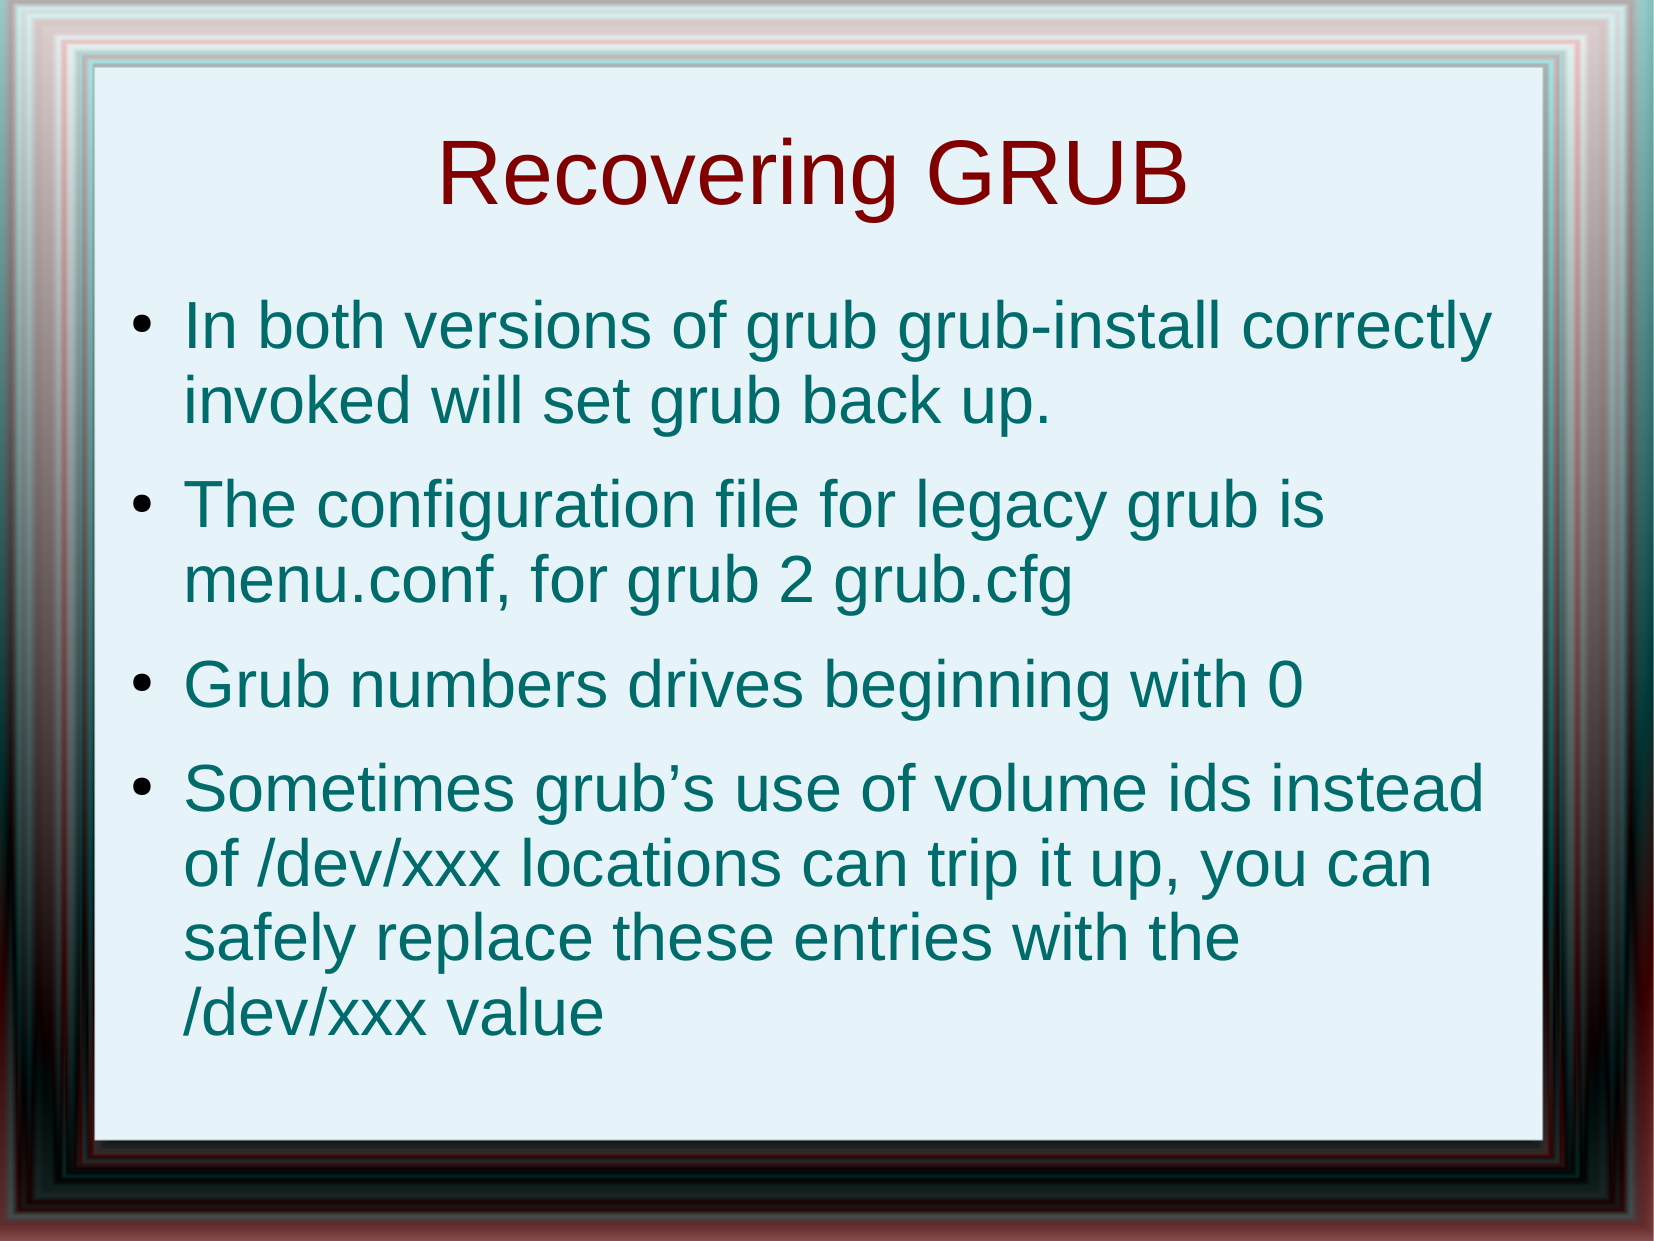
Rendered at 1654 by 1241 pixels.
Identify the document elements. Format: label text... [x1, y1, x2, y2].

title Recovering GRUB [118, 95, 1536, 250]
picture [0, 0, 1654, 1241]
list In both versions of grub grub-install correctly invoked will set grub back up. The configuration file for legacy grub is menu.conf, for grub 2 grub.cfg Grub numbers drives beginning with 0 Sometimes grub’s use of volume ids instead of /dev/xxx locations can trip it up, you can safely replace these entries with the /dev/xxx value [112, 288, 1501, 1051]
